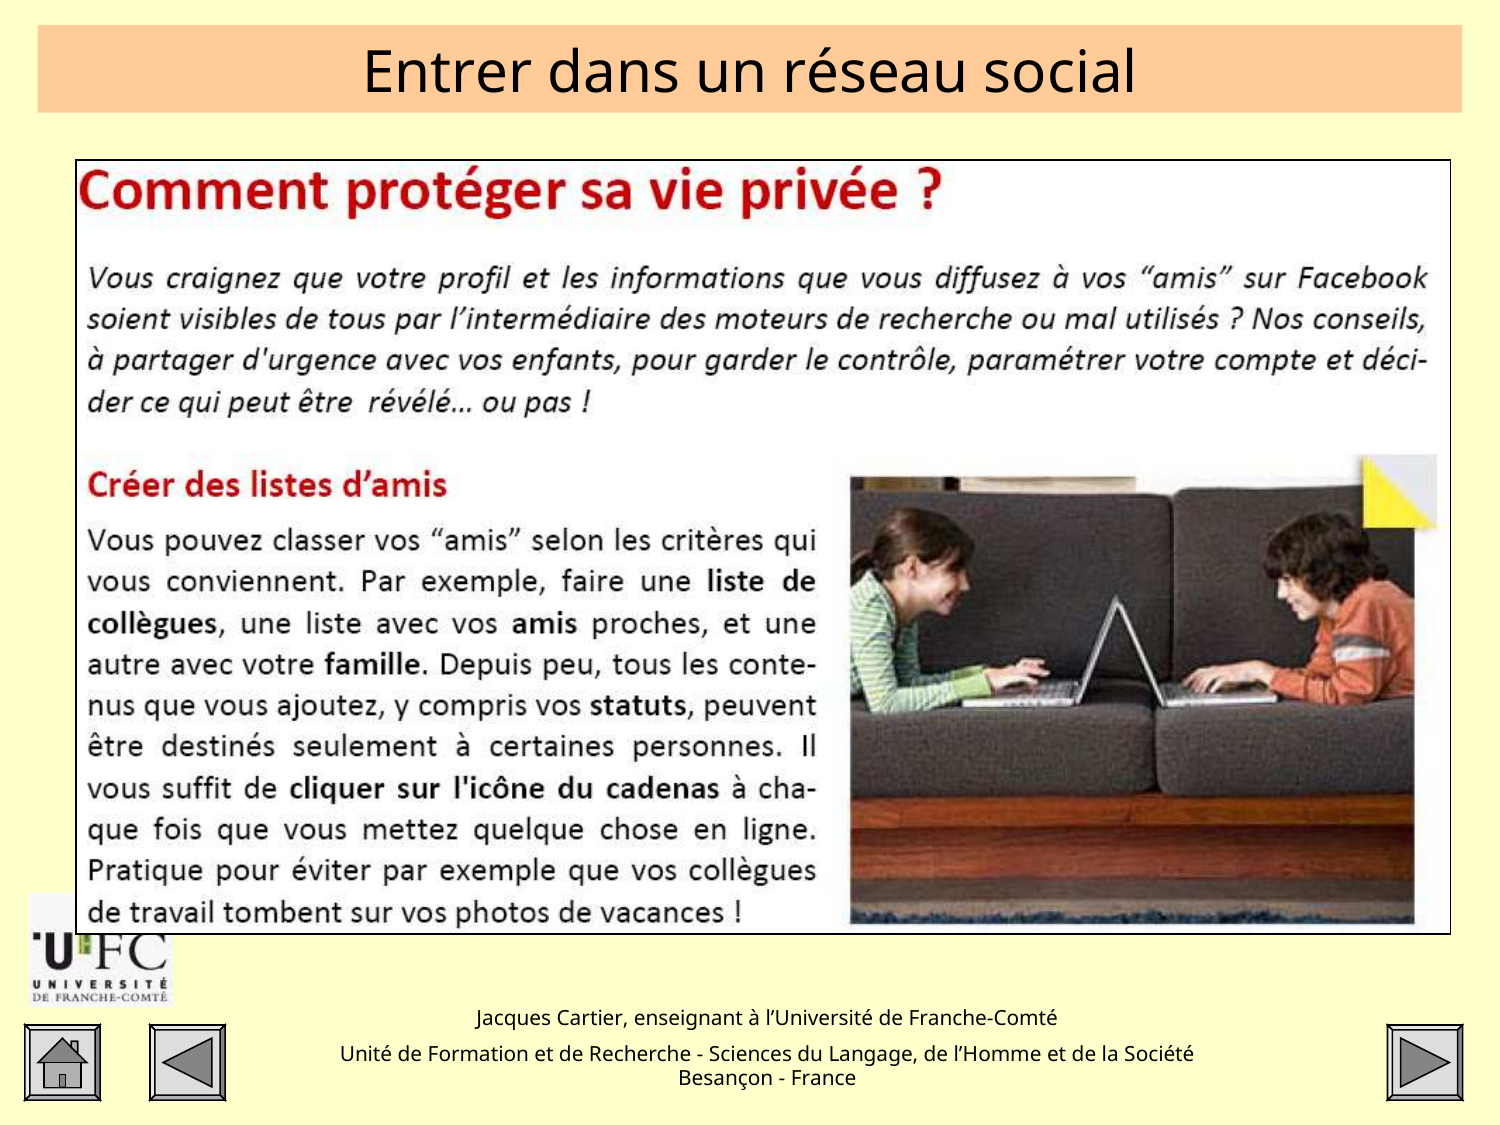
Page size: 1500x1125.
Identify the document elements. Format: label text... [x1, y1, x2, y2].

picture [76, 160, 1450, 934]
picture [29, 893, 173, 1007]
title Entrer dans un réseau social [37, 24, 1463, 113]
